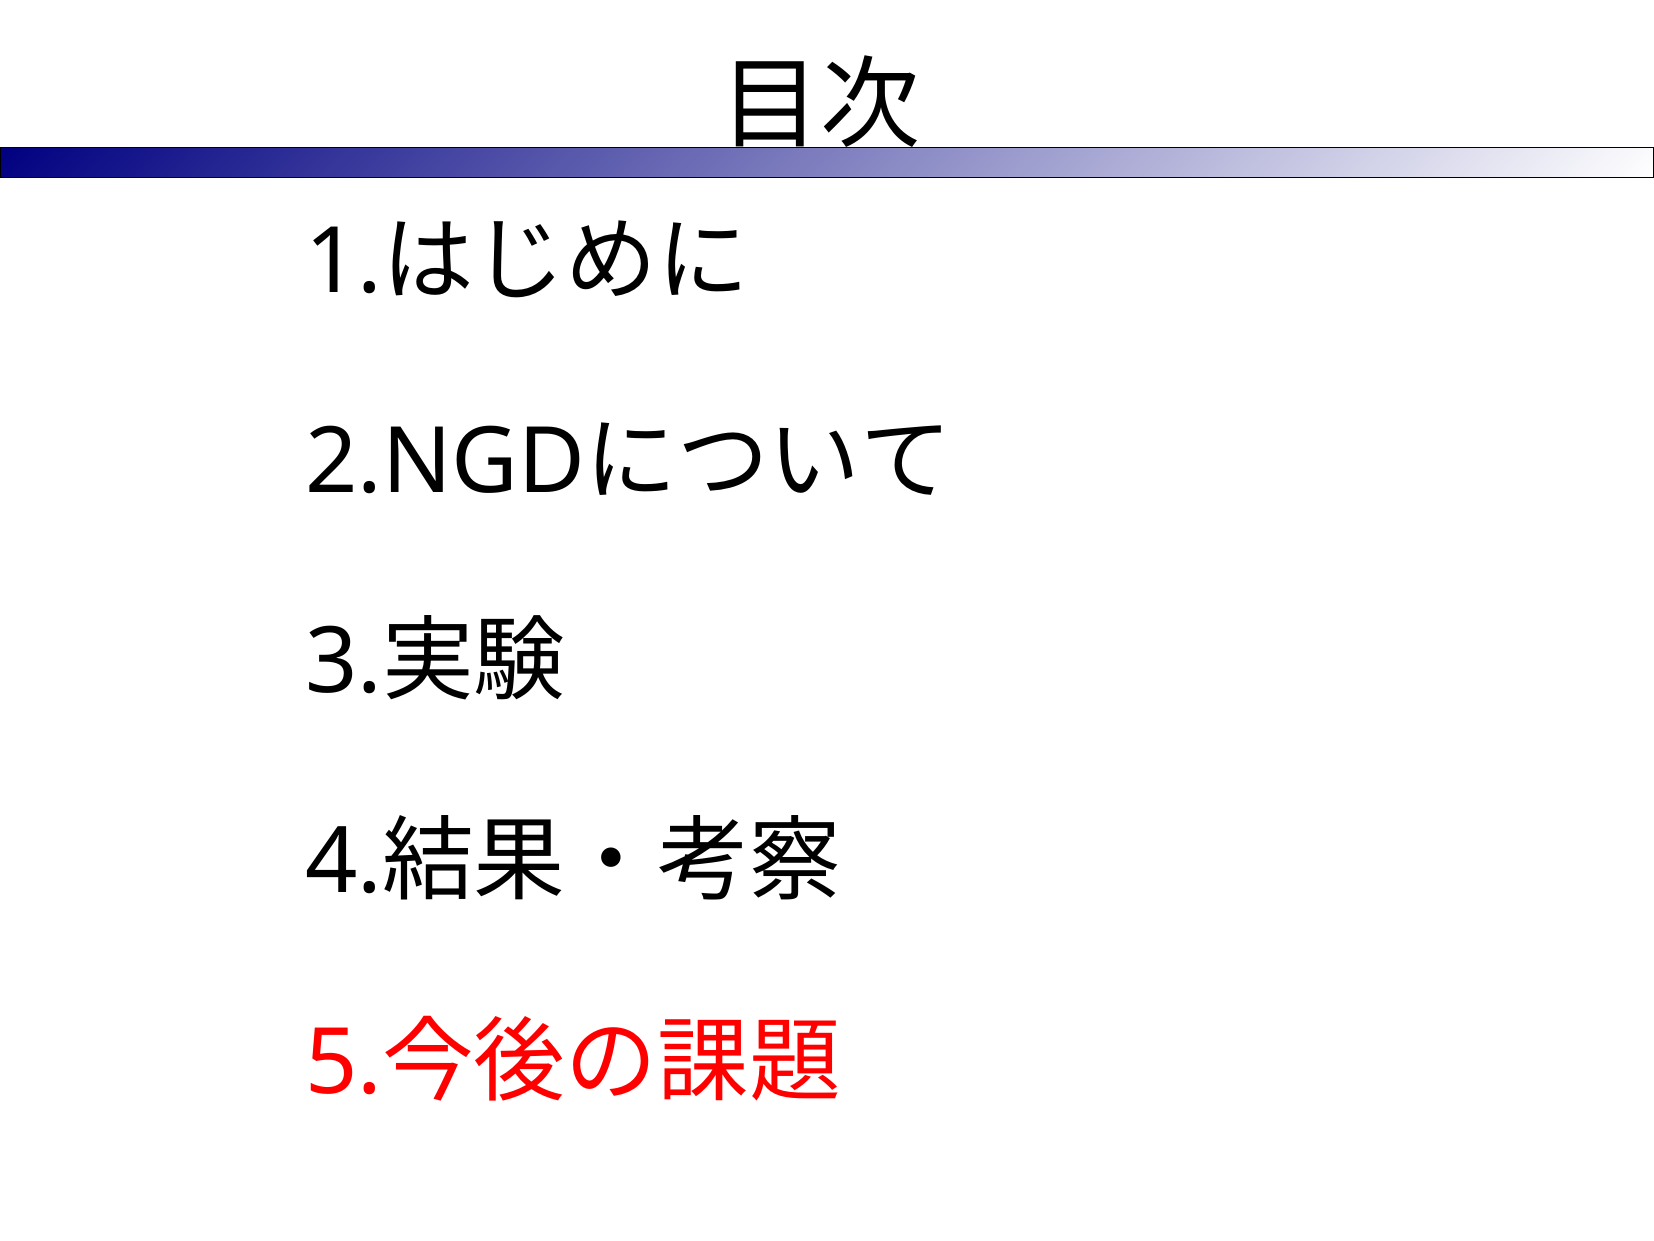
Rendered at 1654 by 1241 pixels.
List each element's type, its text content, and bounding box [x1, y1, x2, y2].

title 目次 [76, 29, 1565, 147]
text_box 1.はじめに 2.NGDについて 3.実験 4.結果・考察 5.今後の課題 [305, 264, 1123, 975]
text_box [0, 147, 1654, 178]
